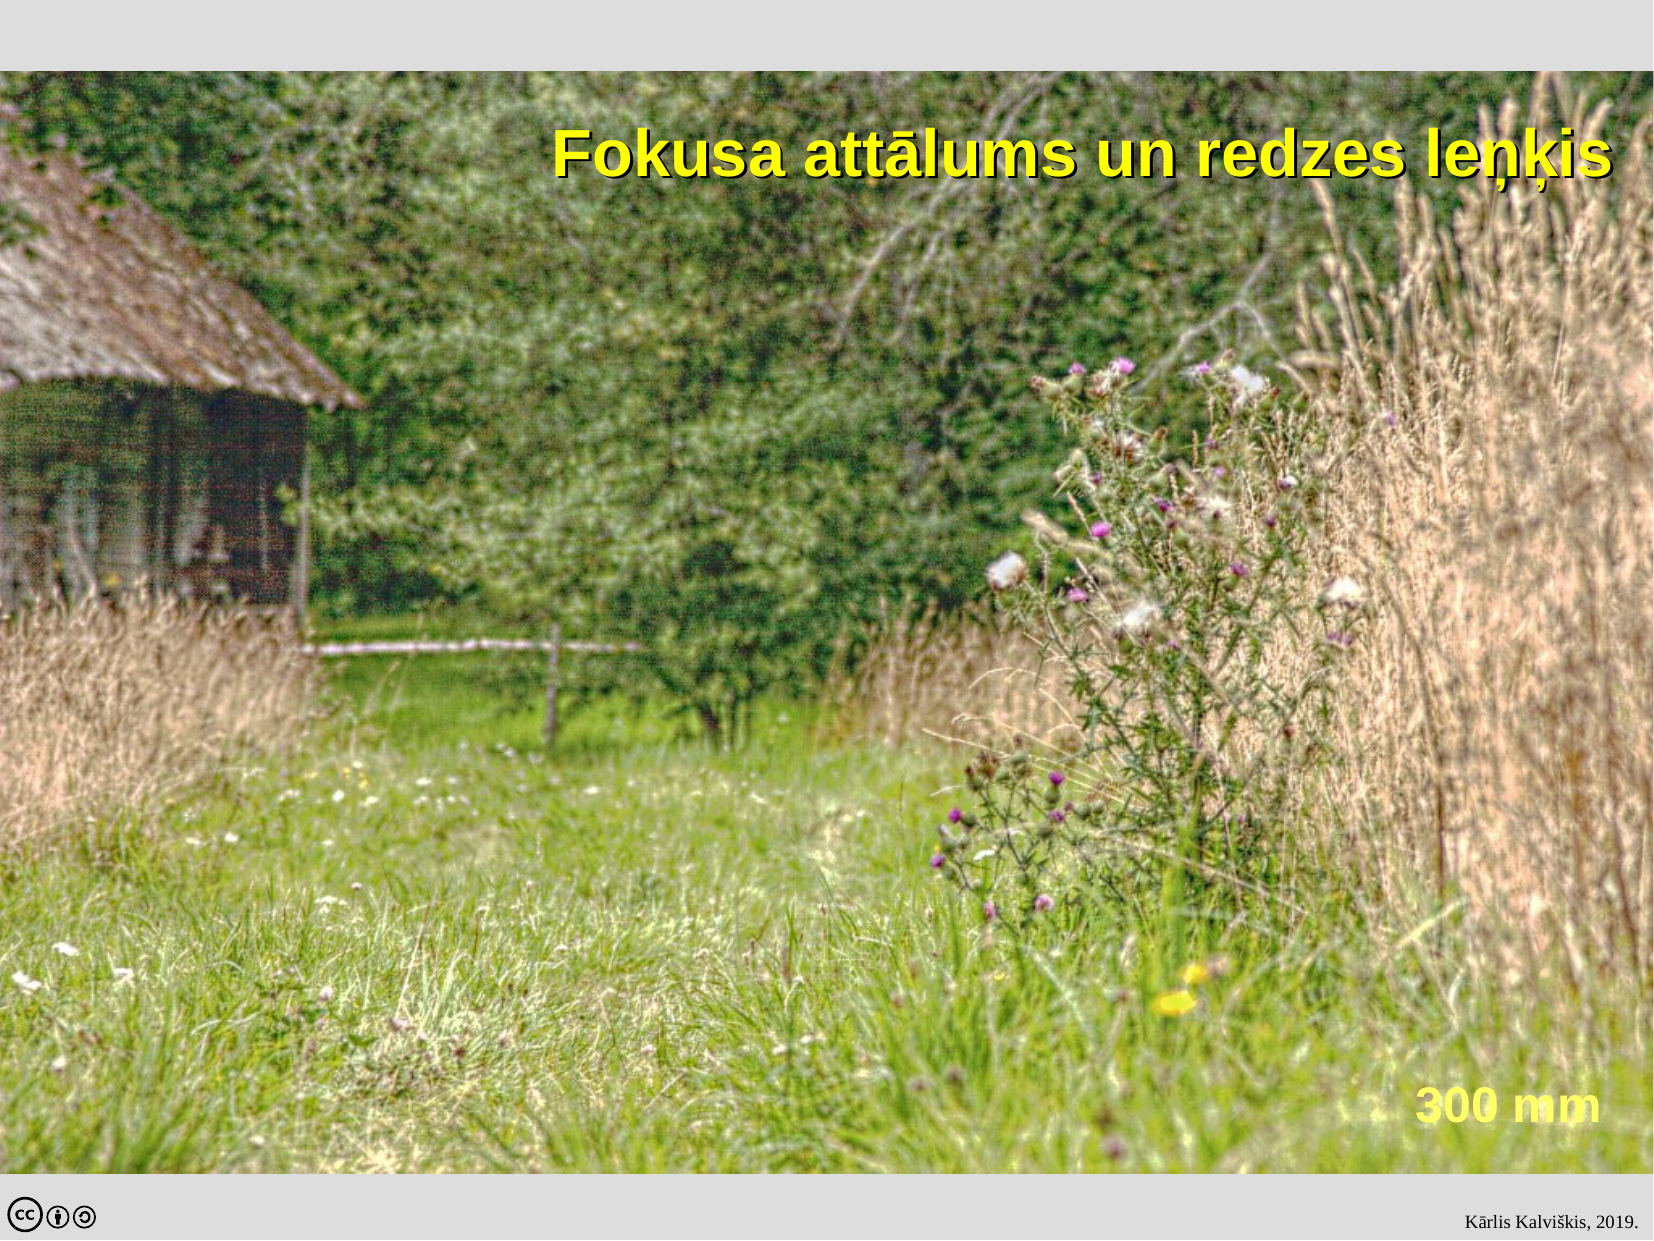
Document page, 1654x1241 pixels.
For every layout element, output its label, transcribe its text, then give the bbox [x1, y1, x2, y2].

picture [0, 71, 1654, 1174]
title Fokusa attālums un redzes leņķis [42, 49, 1615, 257]
text_box 300 mm [1400, 1069, 1617, 1141]
